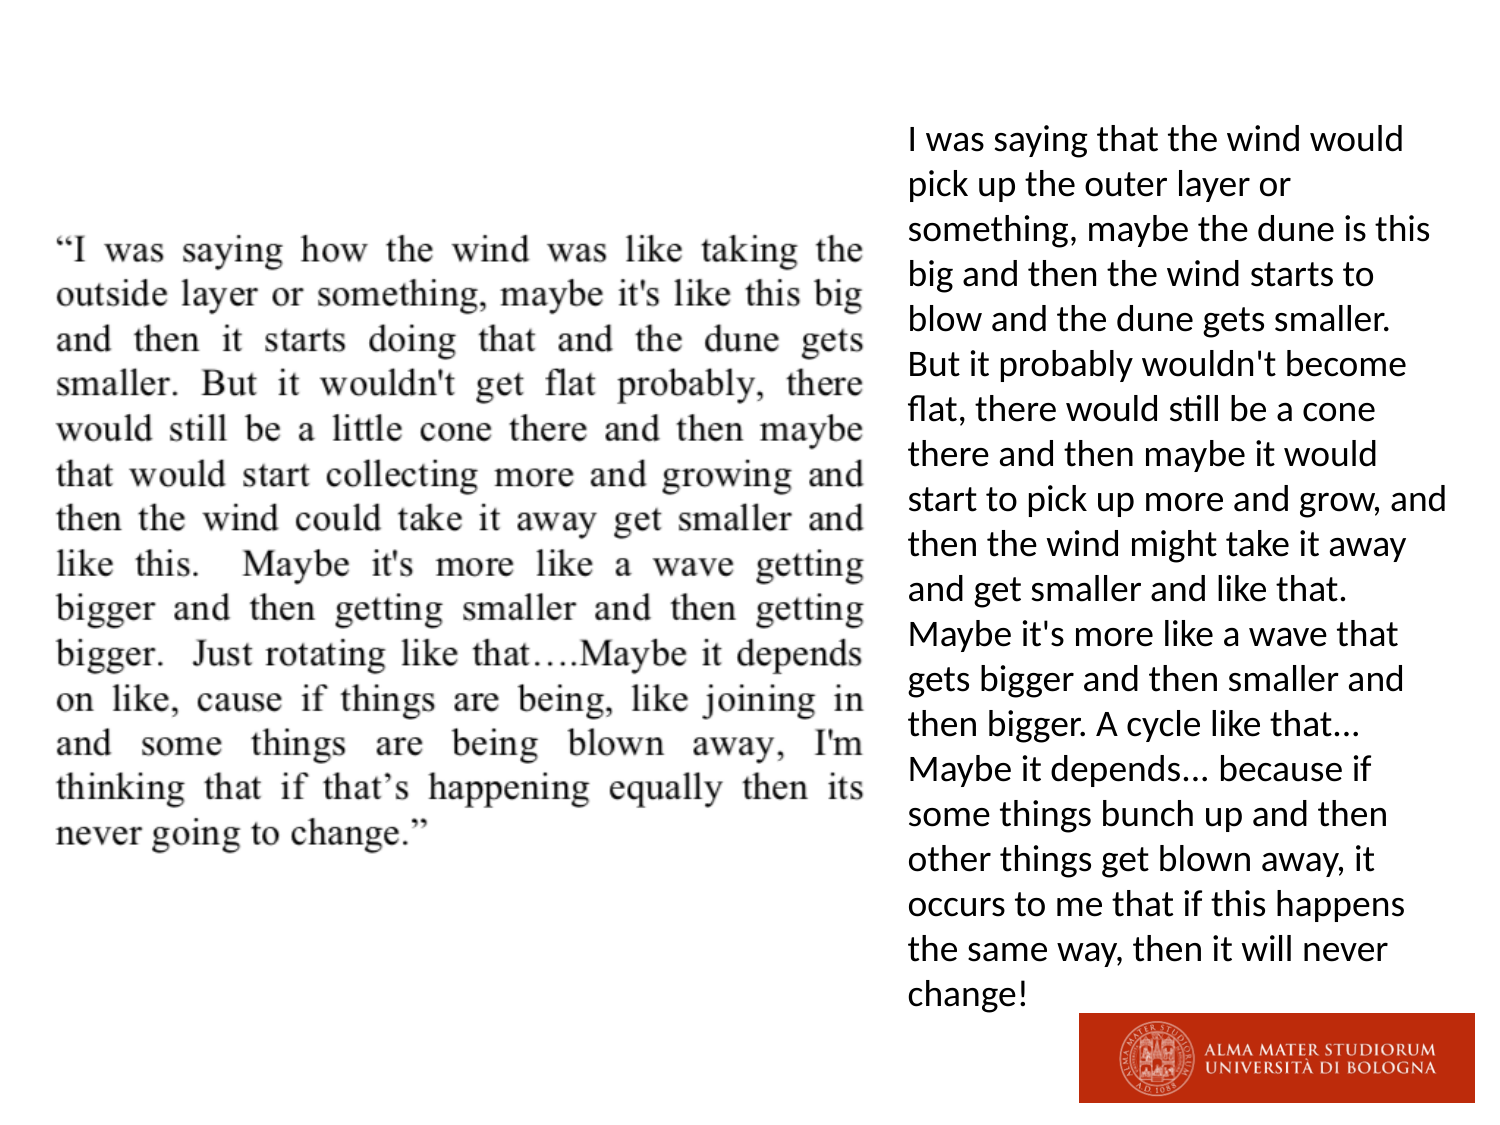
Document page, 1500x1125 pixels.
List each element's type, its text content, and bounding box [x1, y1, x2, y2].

picture [41, 225, 892, 858]
text_box I was saying that the wind would pick up the outer layer or something, maybe the dune is this big and then the wind starts to blow and the dune gets smaller. But it probably wouldn't become flat, there would still be a cone there and then maybe it would start to pick up more and grow, and then the wind might take it away and get smaller and like that. Maybe it's more like a wave that gets bigger and then smaller and then bigger. A cycle like that... Maybe it depends... because if some things bunch up and then other things get blown away, it occurs to me that if this happens the same way, then it will never change! [892, 106, 1464, 1122]
